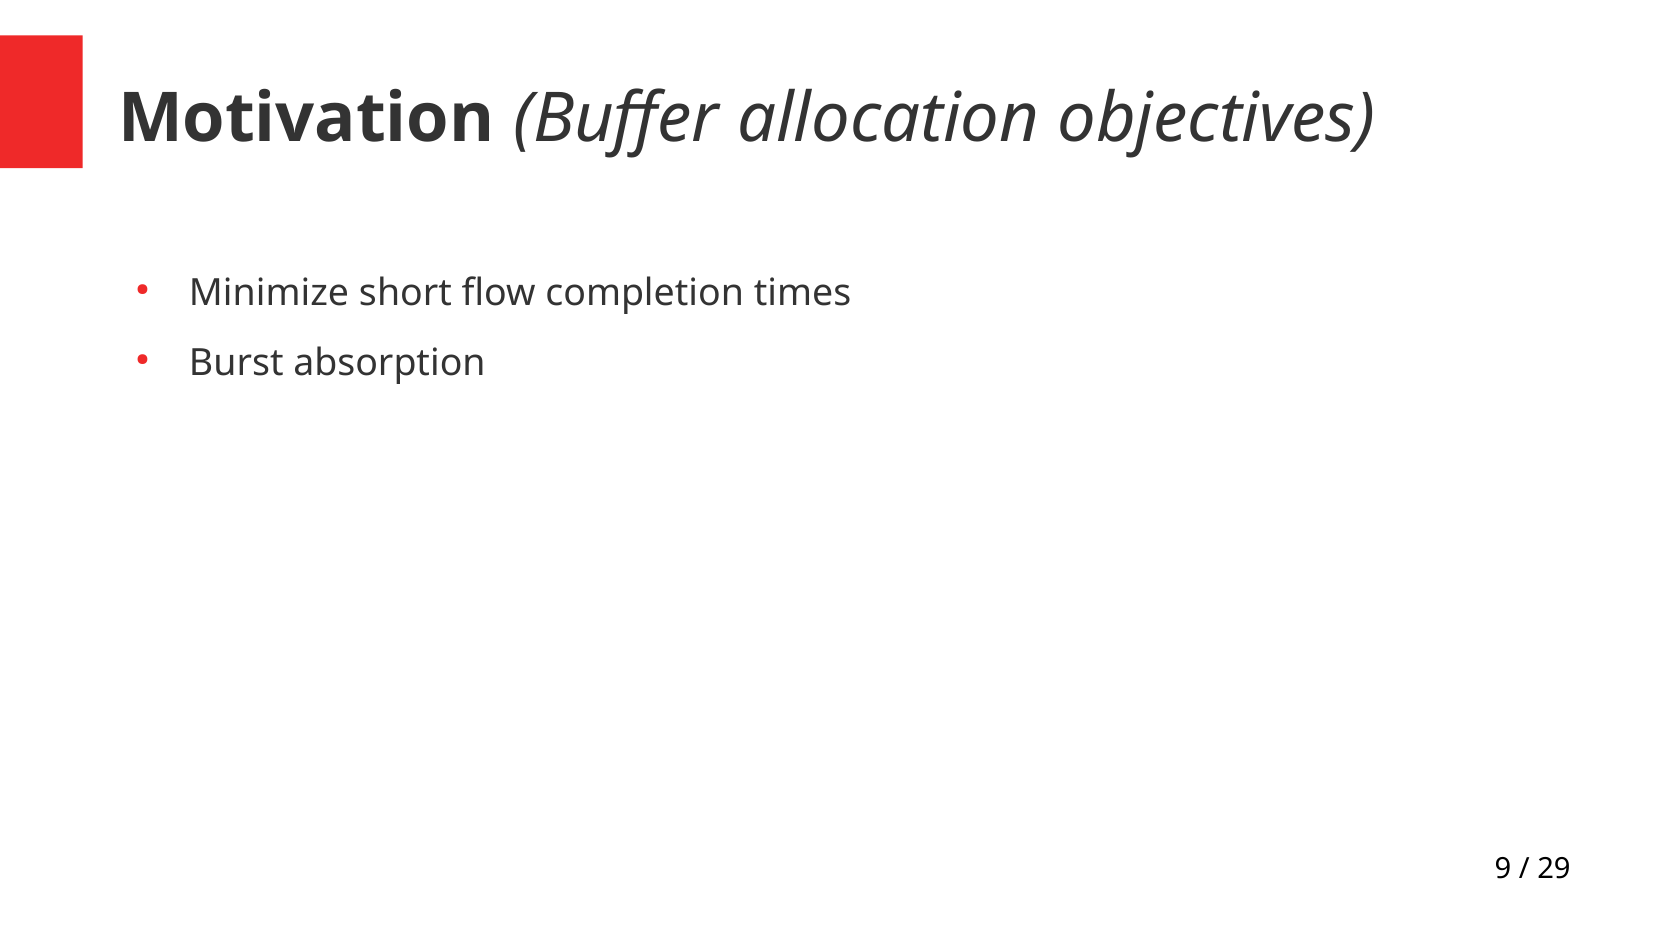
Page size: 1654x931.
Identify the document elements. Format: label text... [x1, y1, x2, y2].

title Motivation (Buffer allocation objectives) [118, 36, 1571, 193]
list Minimize short flow completion times Burst absorption [118, 265, 1536, 806]
